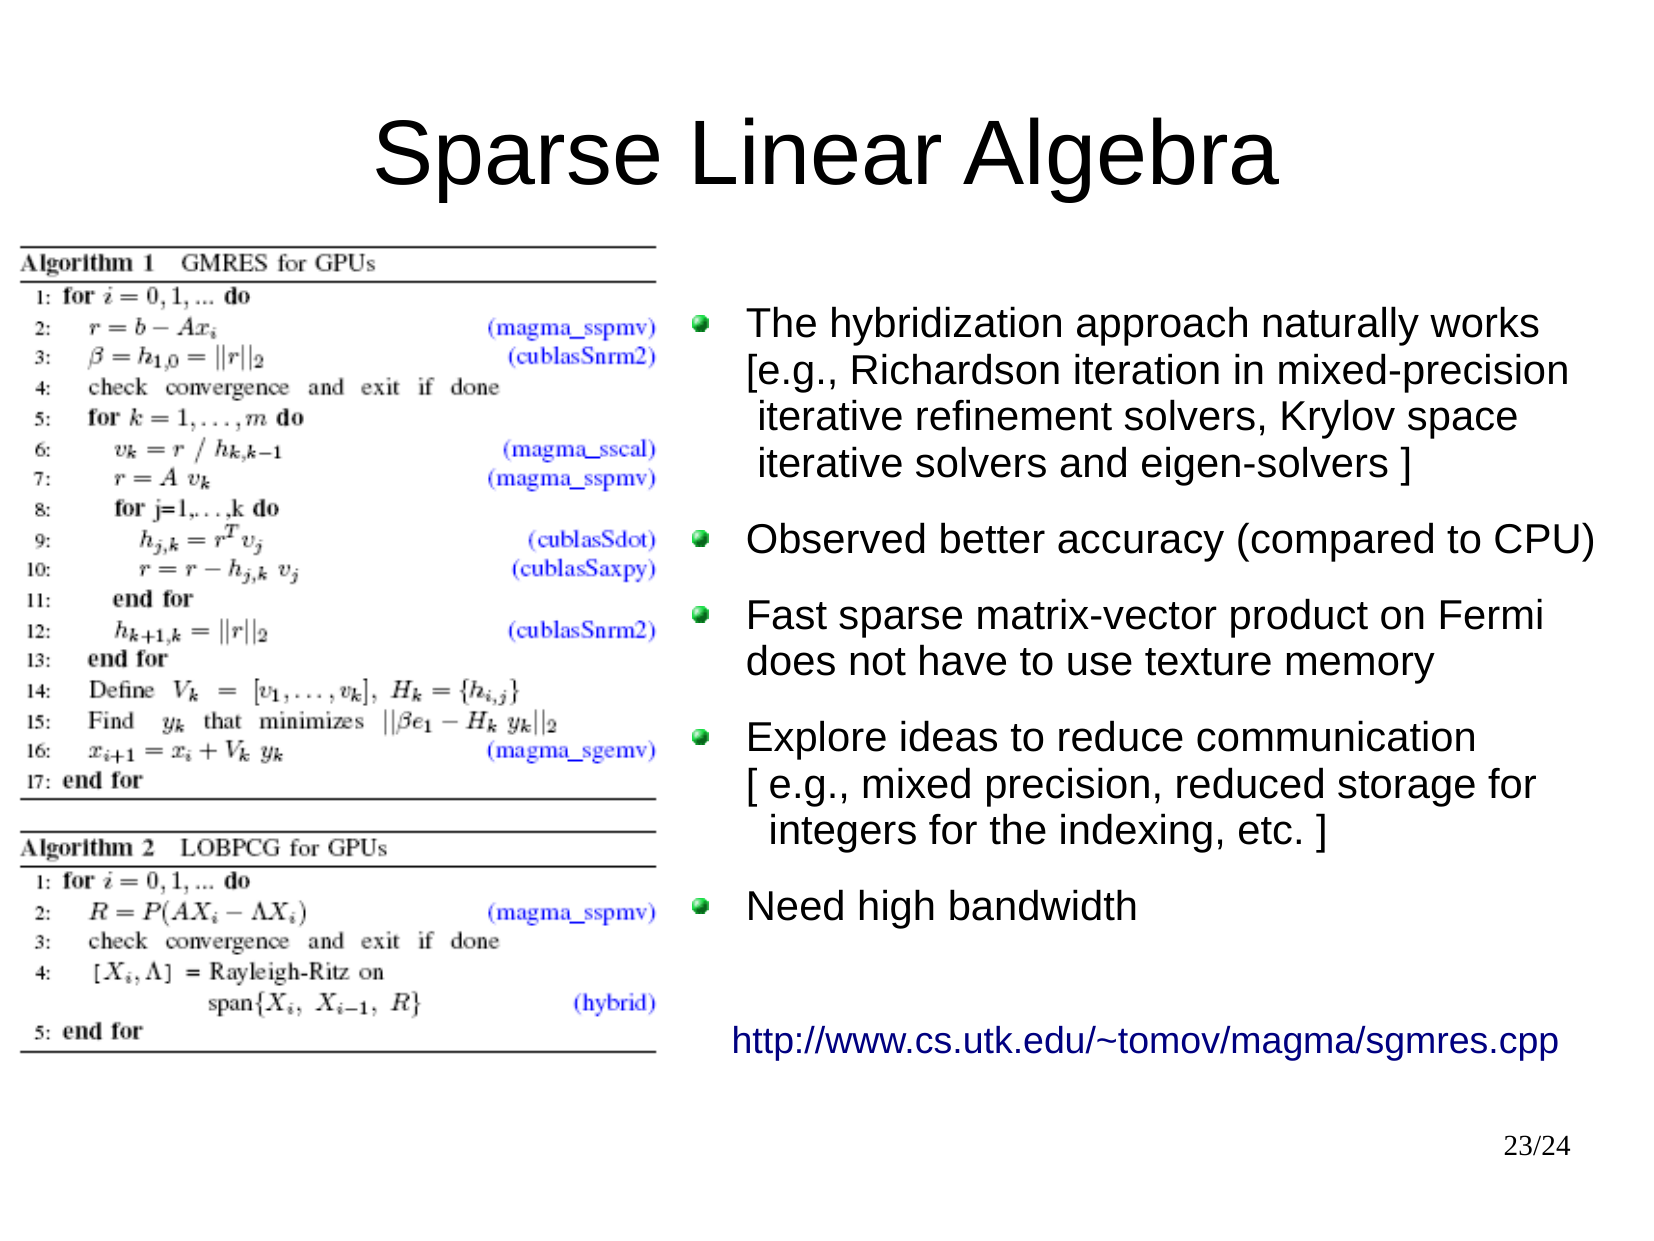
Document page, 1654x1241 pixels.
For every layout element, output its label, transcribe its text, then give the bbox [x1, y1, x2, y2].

title Sparse Linear Algebra [82, 56, 1571, 250]
picture [11, 237, 674, 1063]
text_box http://www.cs.utk.edu/~tomov/magma/sgmres.cpp [716, 1012, 1576, 1070]
list The hybridization approach naturally works [e.g., Richardson iteration in mixed-precision iterative refinement solvers, Krylov space iterative solvers and eigen-solvers ] Observed better accuracy (compared to CPU) Fast sparse matrix-vector product on Fermi does not have to use texture memory Explore ideas to reduce communication [ e.g., mixed precision, reduced storage for integers for the indexing, etc. ] Need high bandwidth [675, 300, 1609, 1051]
